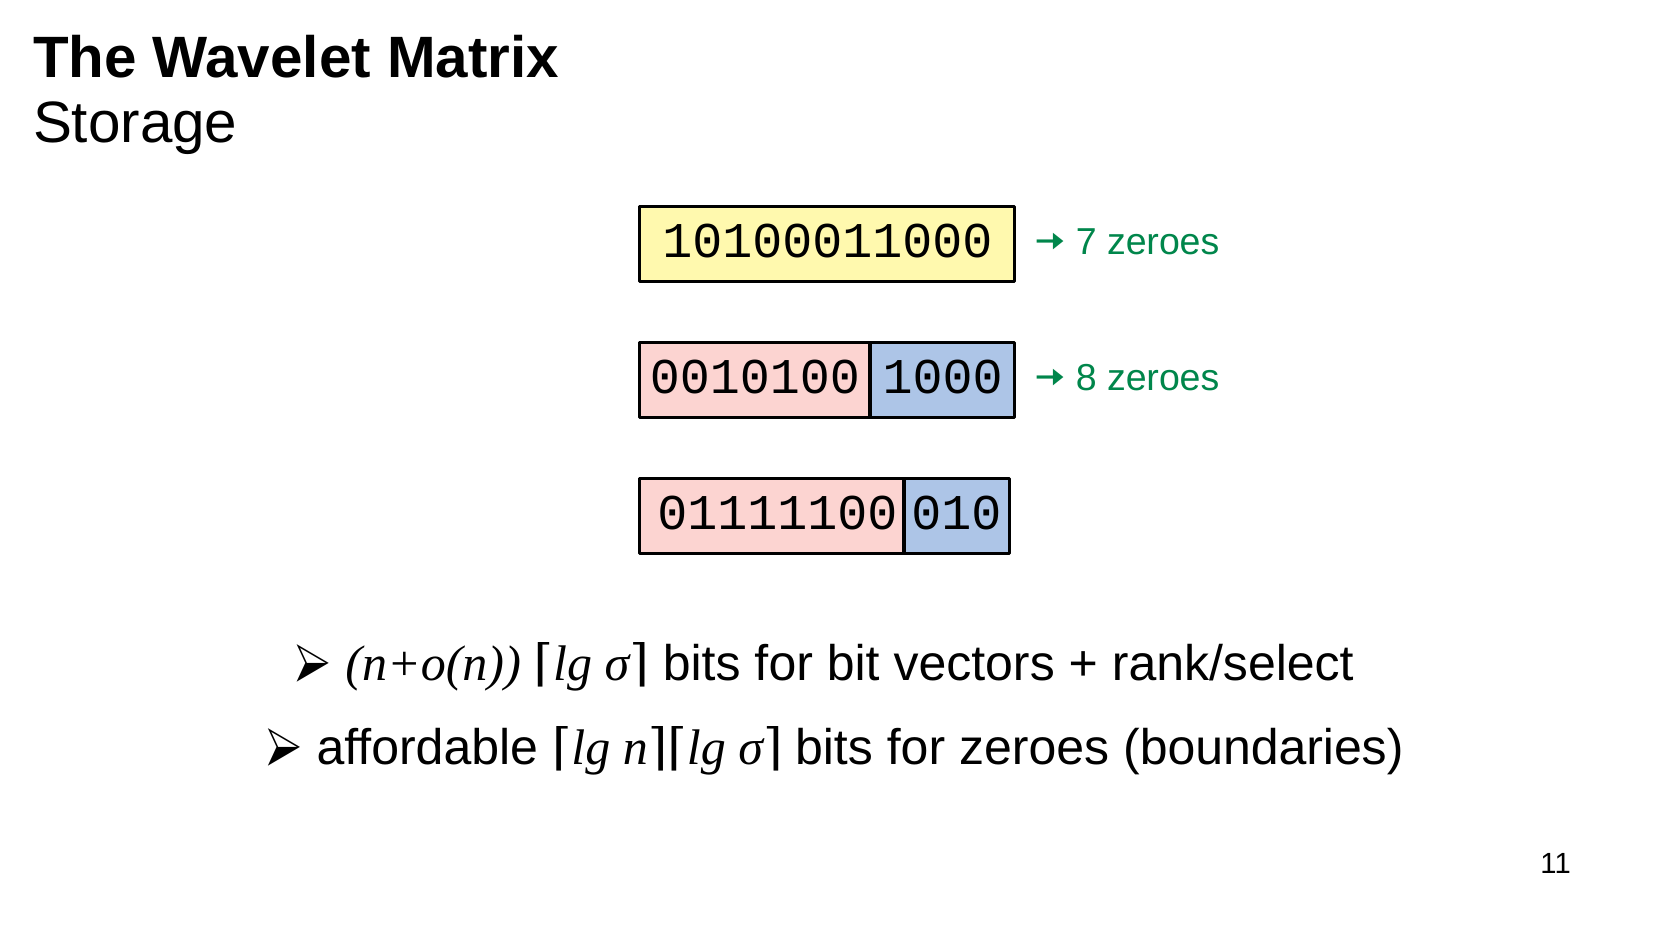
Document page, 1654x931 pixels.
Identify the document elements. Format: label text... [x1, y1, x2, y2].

text_box 010 [903, 478, 1010, 554]
text_box 🠆 8 zeroes [1020, 349, 1238, 406]
text_box 10100011000 [639, 206, 1015, 282]
text_box ⮚ affordable ⌈lg n⌉⌈lg σ⌉ bits for zeroes (boundaries) [250, 711, 1403, 783]
text_box 0010100 [639, 342, 869, 418]
text_box 01111100 [639, 478, 903, 554]
text_box The Wavelet Matrix Storage [18, 17, 575, 163]
text_box ⮚ (n+o(n)) ⌈lg σ⌉ bits for bit vectors + rank/select [279, 627, 1375, 699]
text_box 1000 [869, 342, 1015, 418]
text_box 🠆 7 zeroes [1020, 213, 1238, 271]
